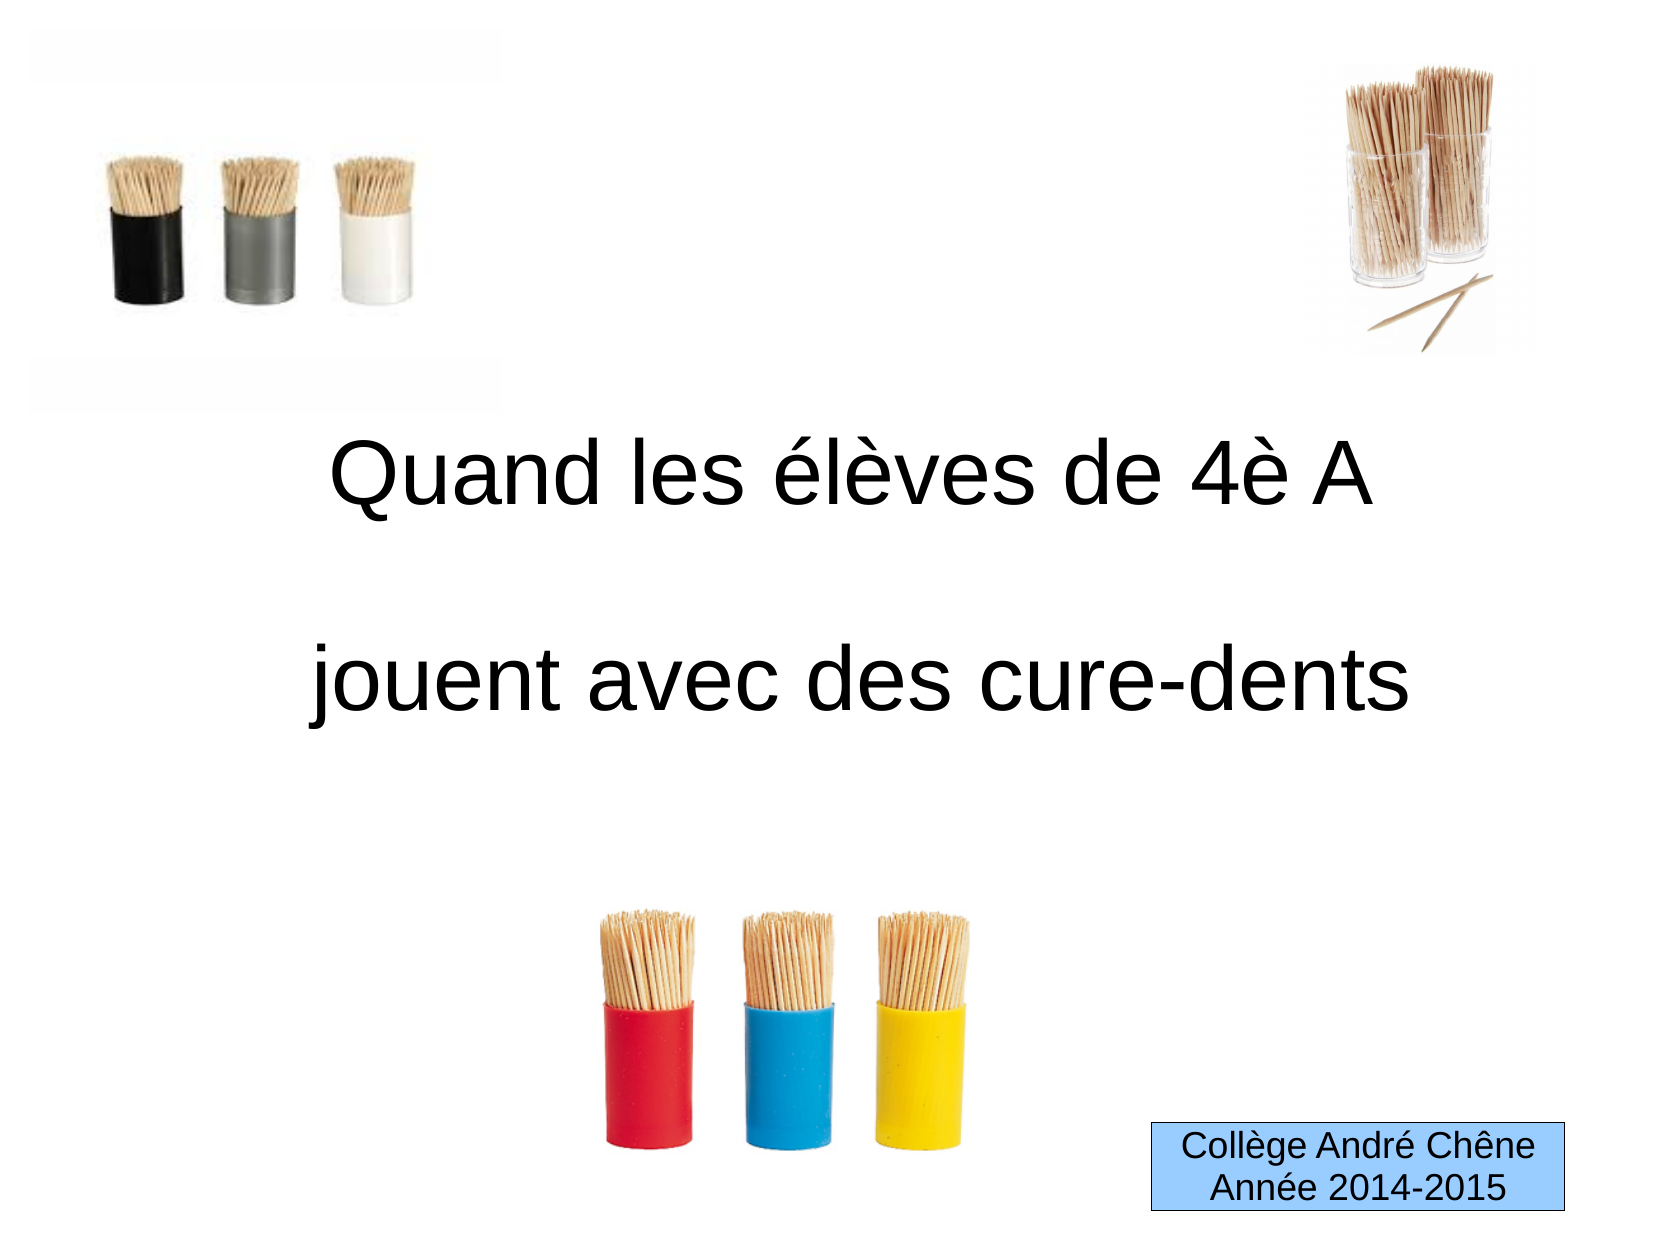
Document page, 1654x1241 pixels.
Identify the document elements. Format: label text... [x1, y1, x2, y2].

picture [1300, 63, 1536, 355]
picture [29, 29, 502, 414]
text_box Collège André Chêne Année 2014-2015 [1151, 1122, 1565, 1211]
picture [594, 826, 975, 1211]
title Quand les élèves de 4è A jouent avec des cure-dents [118, 324, 1607, 827]
